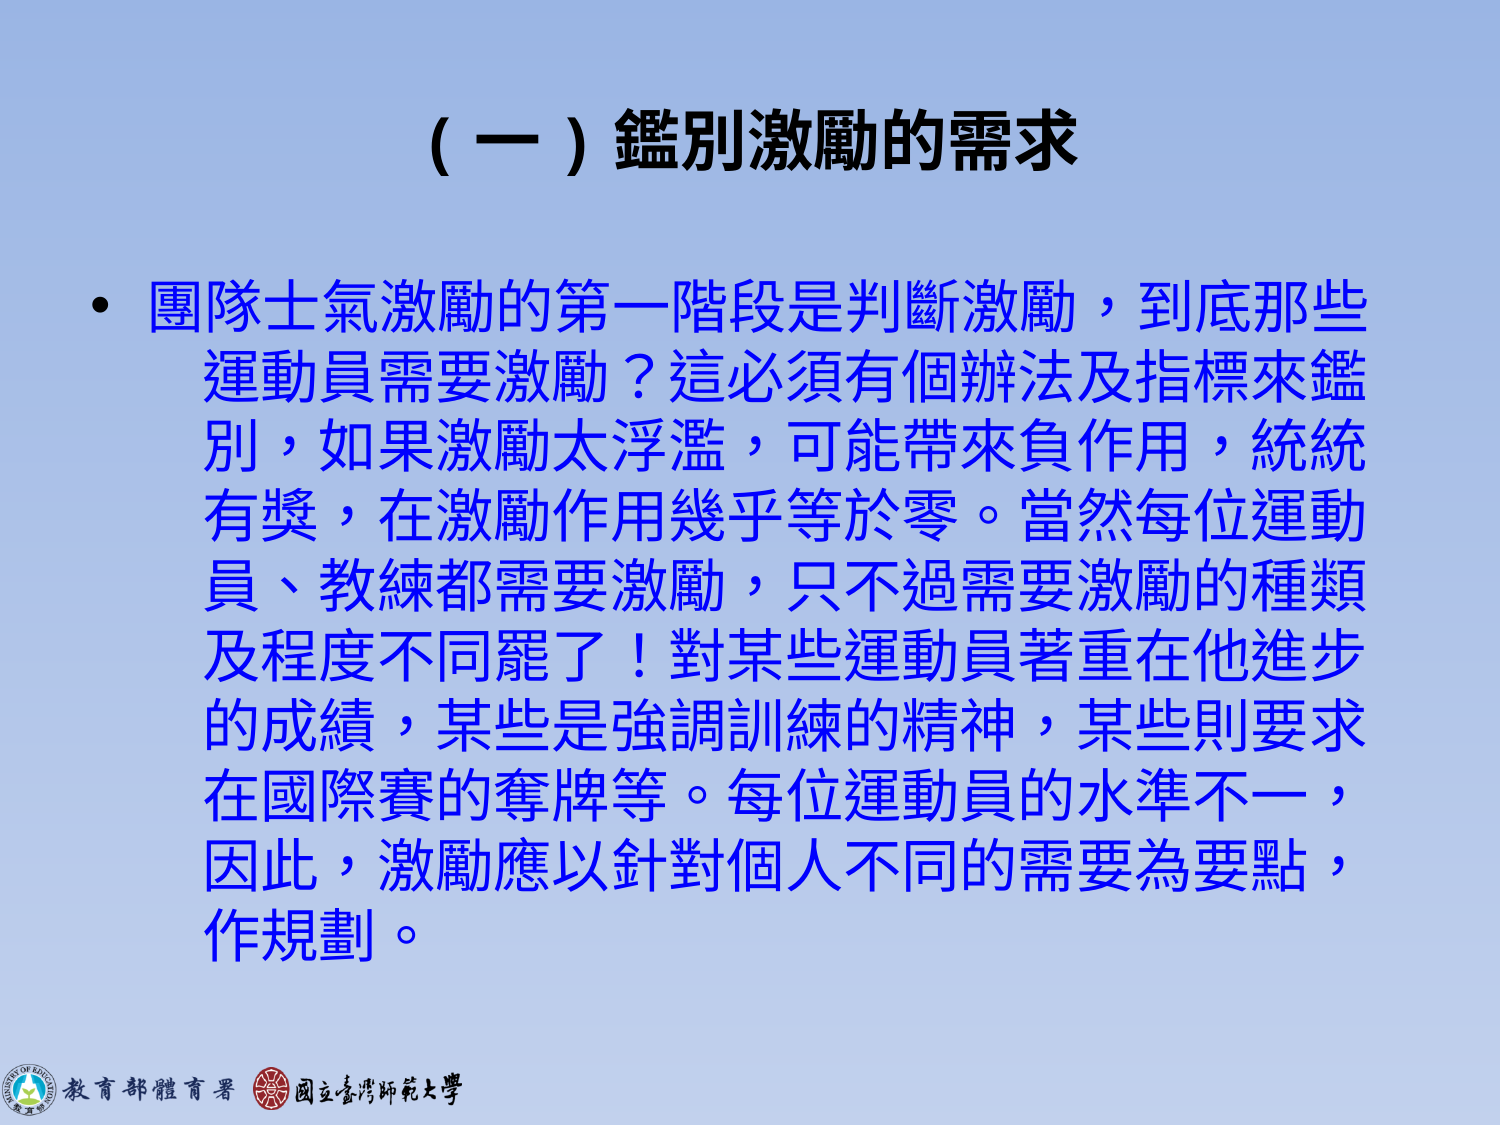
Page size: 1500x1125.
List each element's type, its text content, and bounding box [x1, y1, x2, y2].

list 團隊士氣激勵的第一階段是判斷激勵，到底那些運動員需要激勵？這必須有個辦法及指標來鑑別，如果激勵太浮濫，可能帶來負作用，統統有獎，在激勵作用幾乎等於零。當然每位運動員、教練都需要激勵，只不過需要激勵的種類及程度不同罷了！對某些運動員著重在他進步的成績，某些是強調訓練的精神，某些則要求在國際賽的奪牌等。每位運動員的水準不一，因此，激勵應以針對個人不同的需要為要點，作規劃。 [75, 262, 1426, 1005]
title (一)鑑別激勵的需求 [75, 45, 1426, 233]
